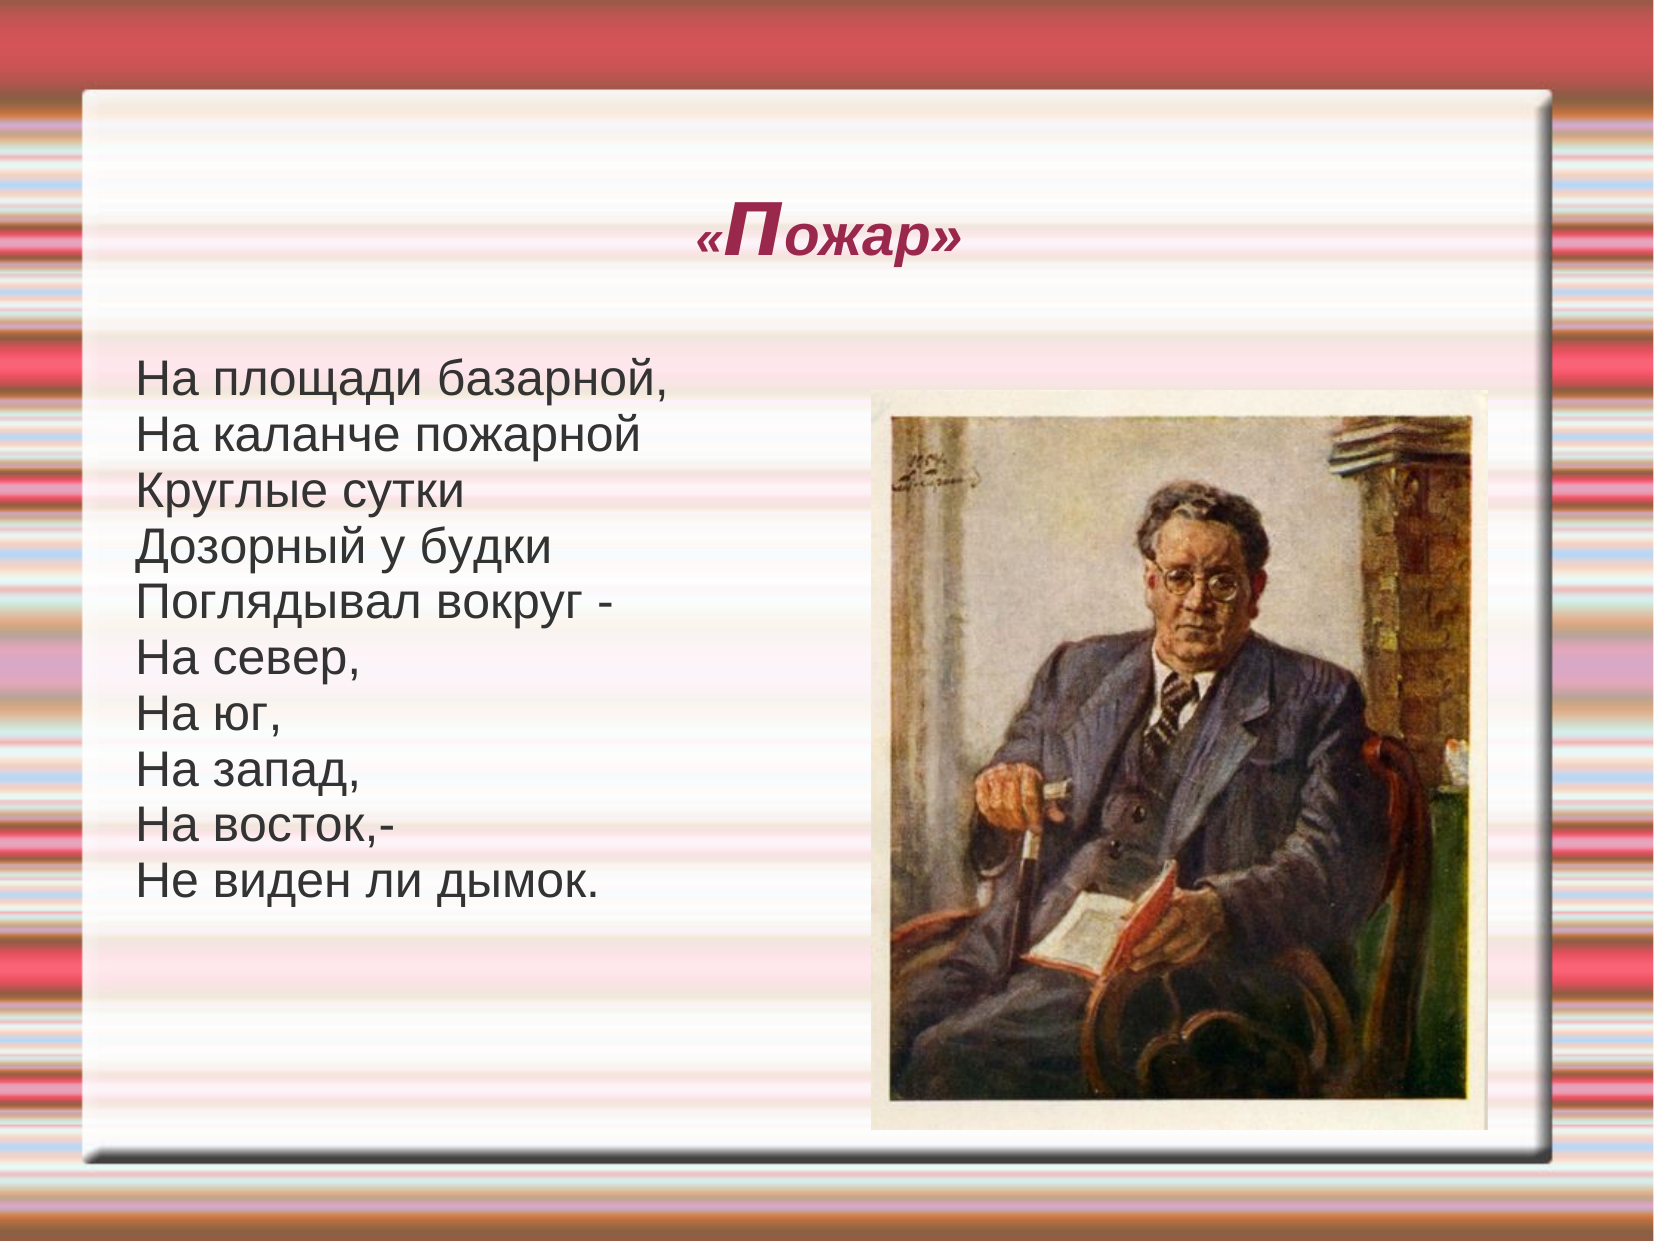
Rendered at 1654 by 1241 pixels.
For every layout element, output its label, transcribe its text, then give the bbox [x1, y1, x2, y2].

text_box [1488, 406, 1654, 754]
text_box [0, 406, 871, 754]
list На площади базарной, На каланче пожарной Круглые сутки Дозорный у будки Поглядывал вокруг - На север, На юг, На запад, На восток,- Не виден ли дымок. [134, 350, 809, 406]
list На площади базарной, На каланче пожарной Круглые сутки Дозорный у будки Поглядывал вокруг - На север, На юг, На запад, На восток,- Не виден ли дымок. [134, 754, 809, 1170]
title «пожар» [123, 117, 1536, 325]
picture [0, 0, 1654, 1241]
